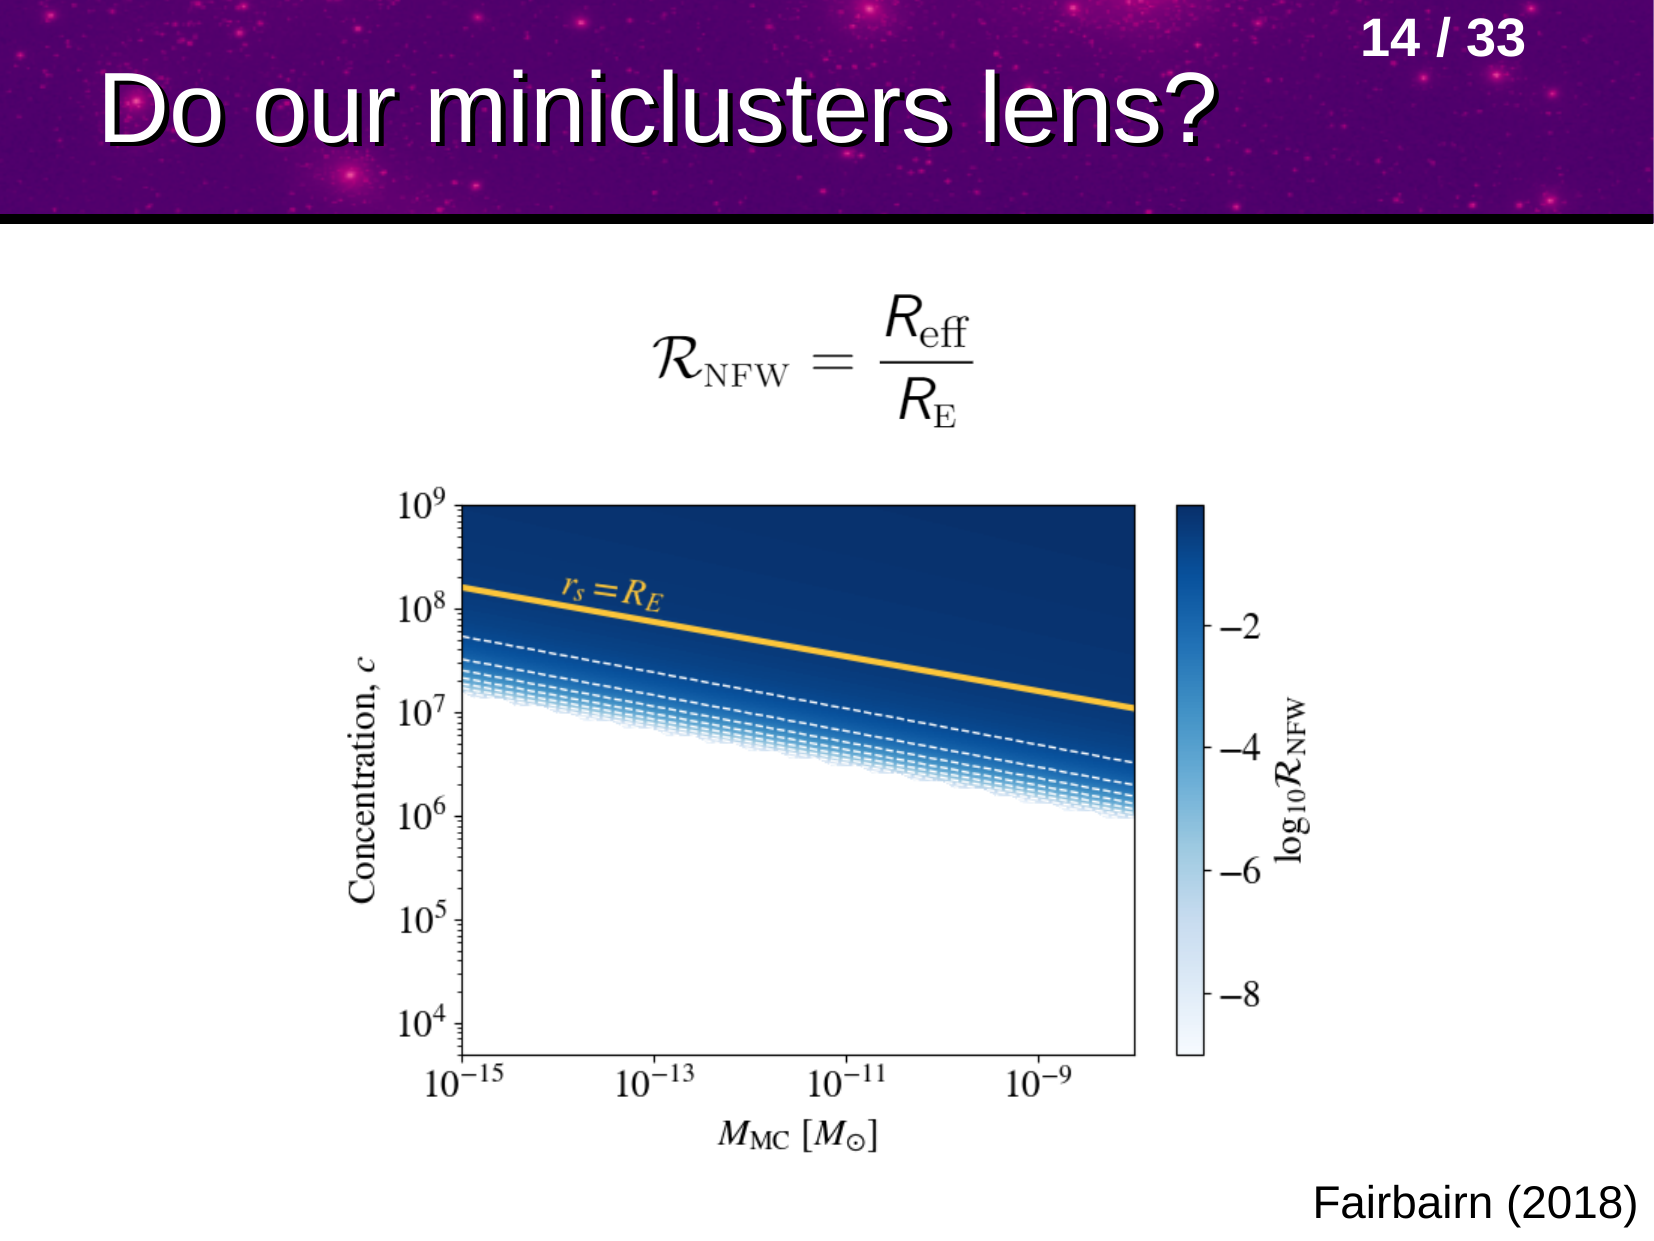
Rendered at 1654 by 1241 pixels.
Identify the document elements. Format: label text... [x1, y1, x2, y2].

picture [307, 268, 1358, 1199]
text_box <number> / 33 [1345, 0, 1654, 77]
text_box Do our miniclusters lens? [82, 44, 1654, 283]
picture [0, 0, 1345, 214]
text_box Fairbairn (2018) [708, 1169, 1654, 1241]
